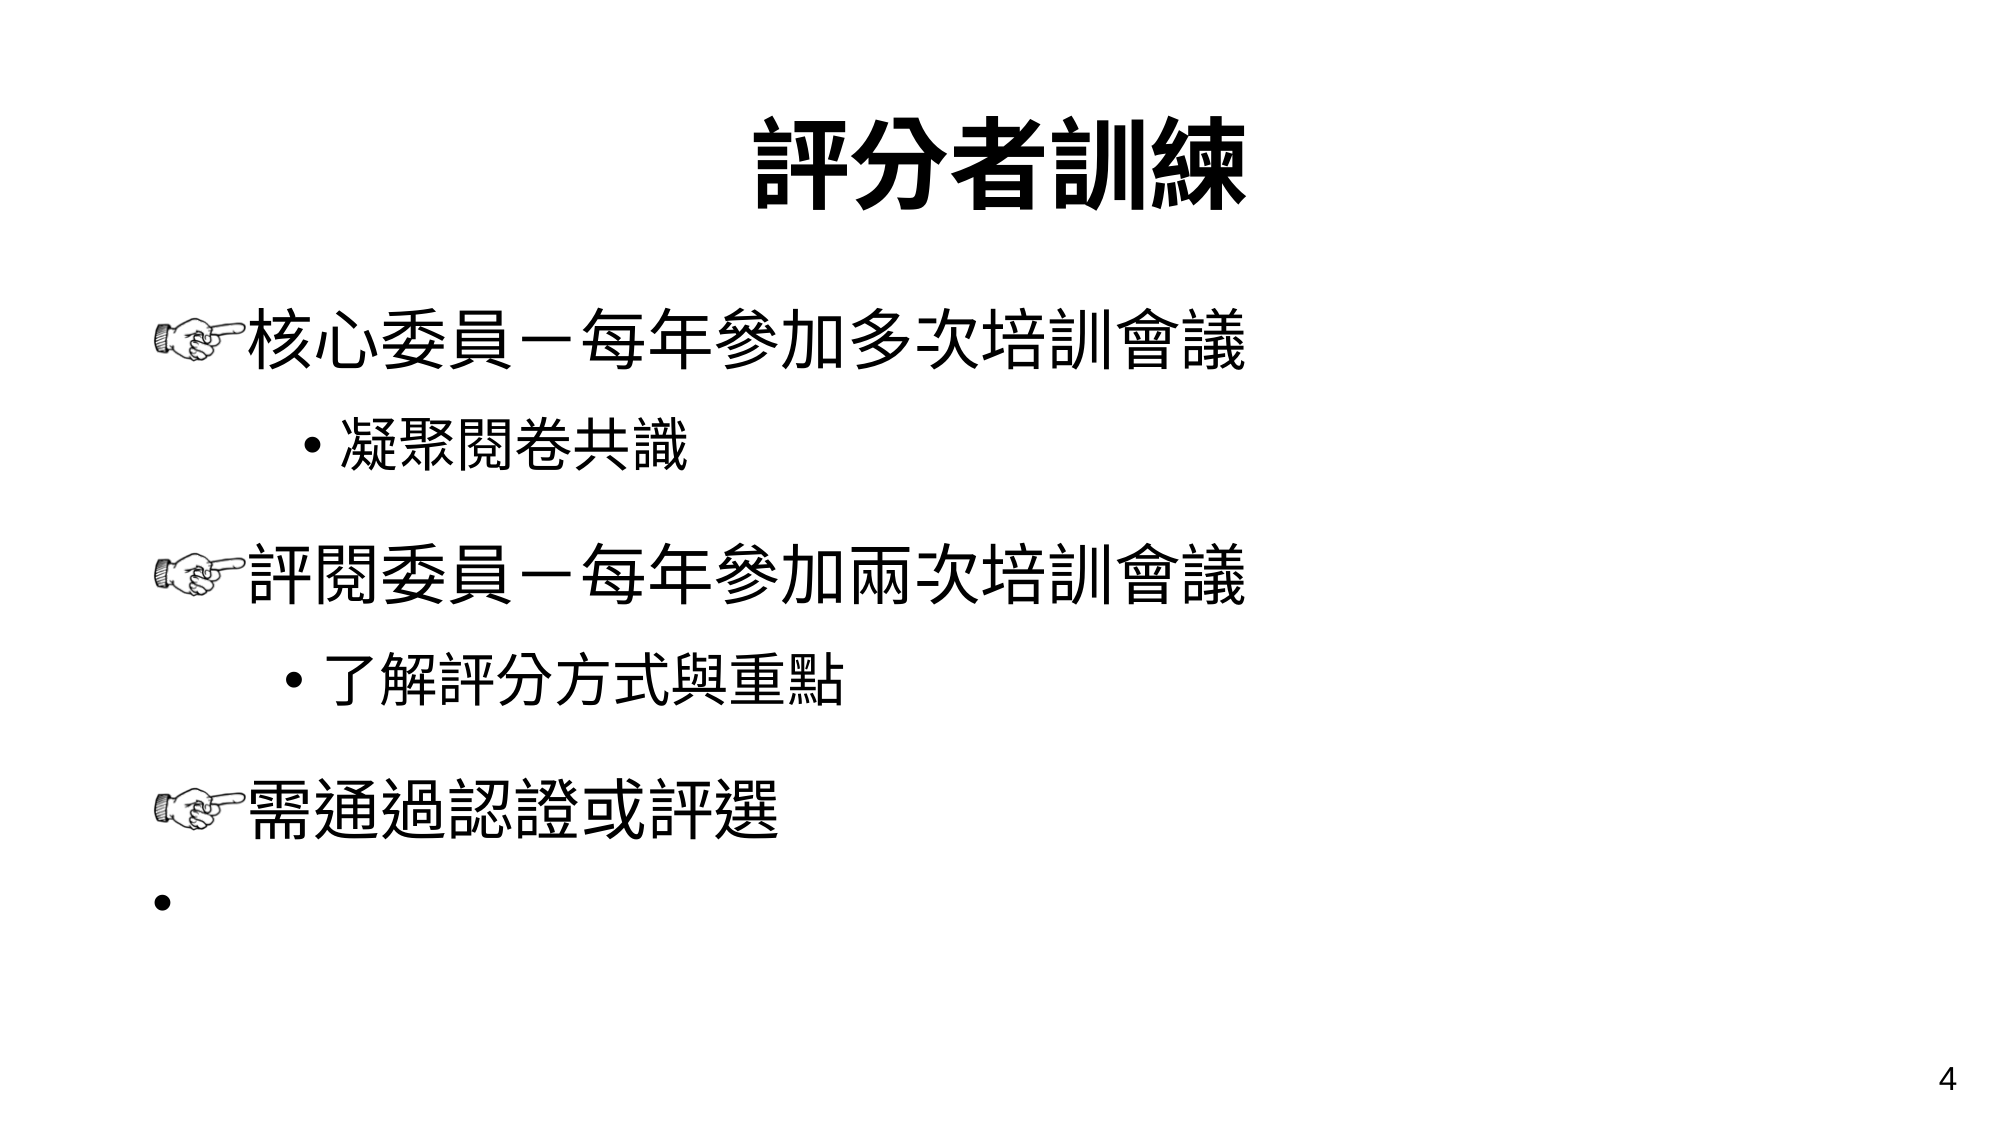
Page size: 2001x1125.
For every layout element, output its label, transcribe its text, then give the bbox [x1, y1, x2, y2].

text_box 4 [1923, 1047, 2000, 1108]
title 評分者訓練 [137, 59, 1863, 278]
list 核心委員－每年參加多次培訓會議 凝聚閱卷共識 評閱委員－每年參加兩次培訓會議 了解評分方式與重點 需通過認證或評選 [137, 299, 1863, 1014]
